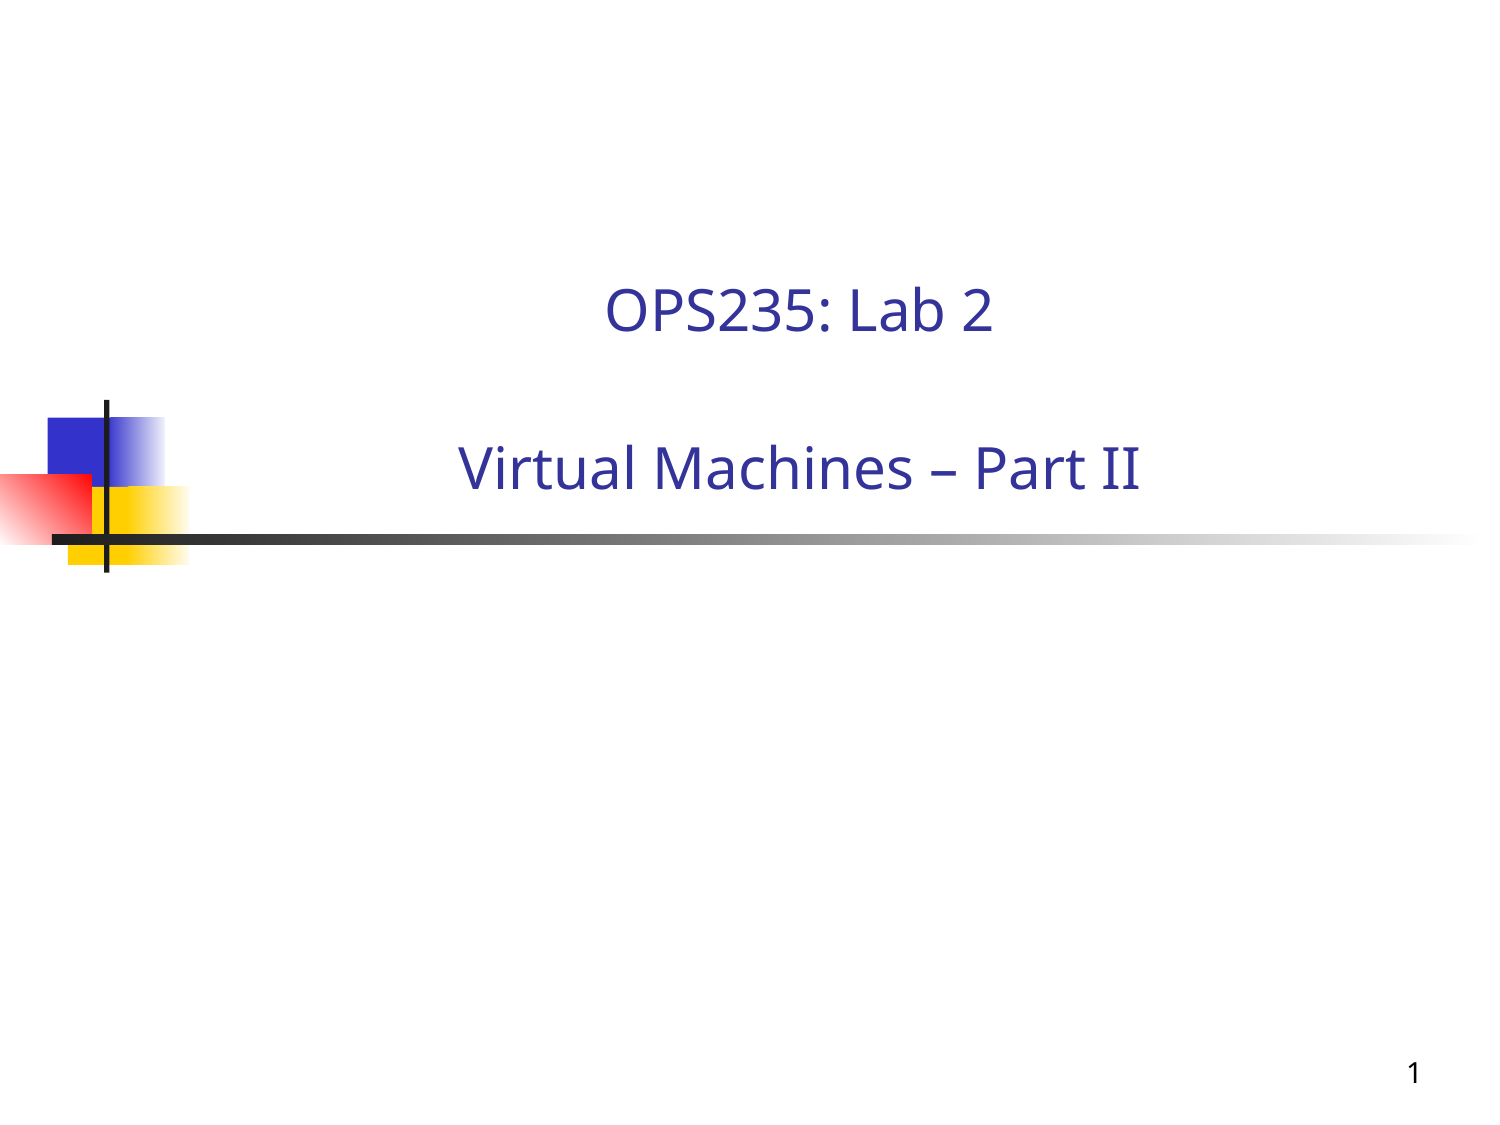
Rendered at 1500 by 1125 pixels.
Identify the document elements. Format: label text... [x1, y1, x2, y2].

title OPS235: Lab 2 Virtual Machines – Part II [162, 259, 1438, 515]
